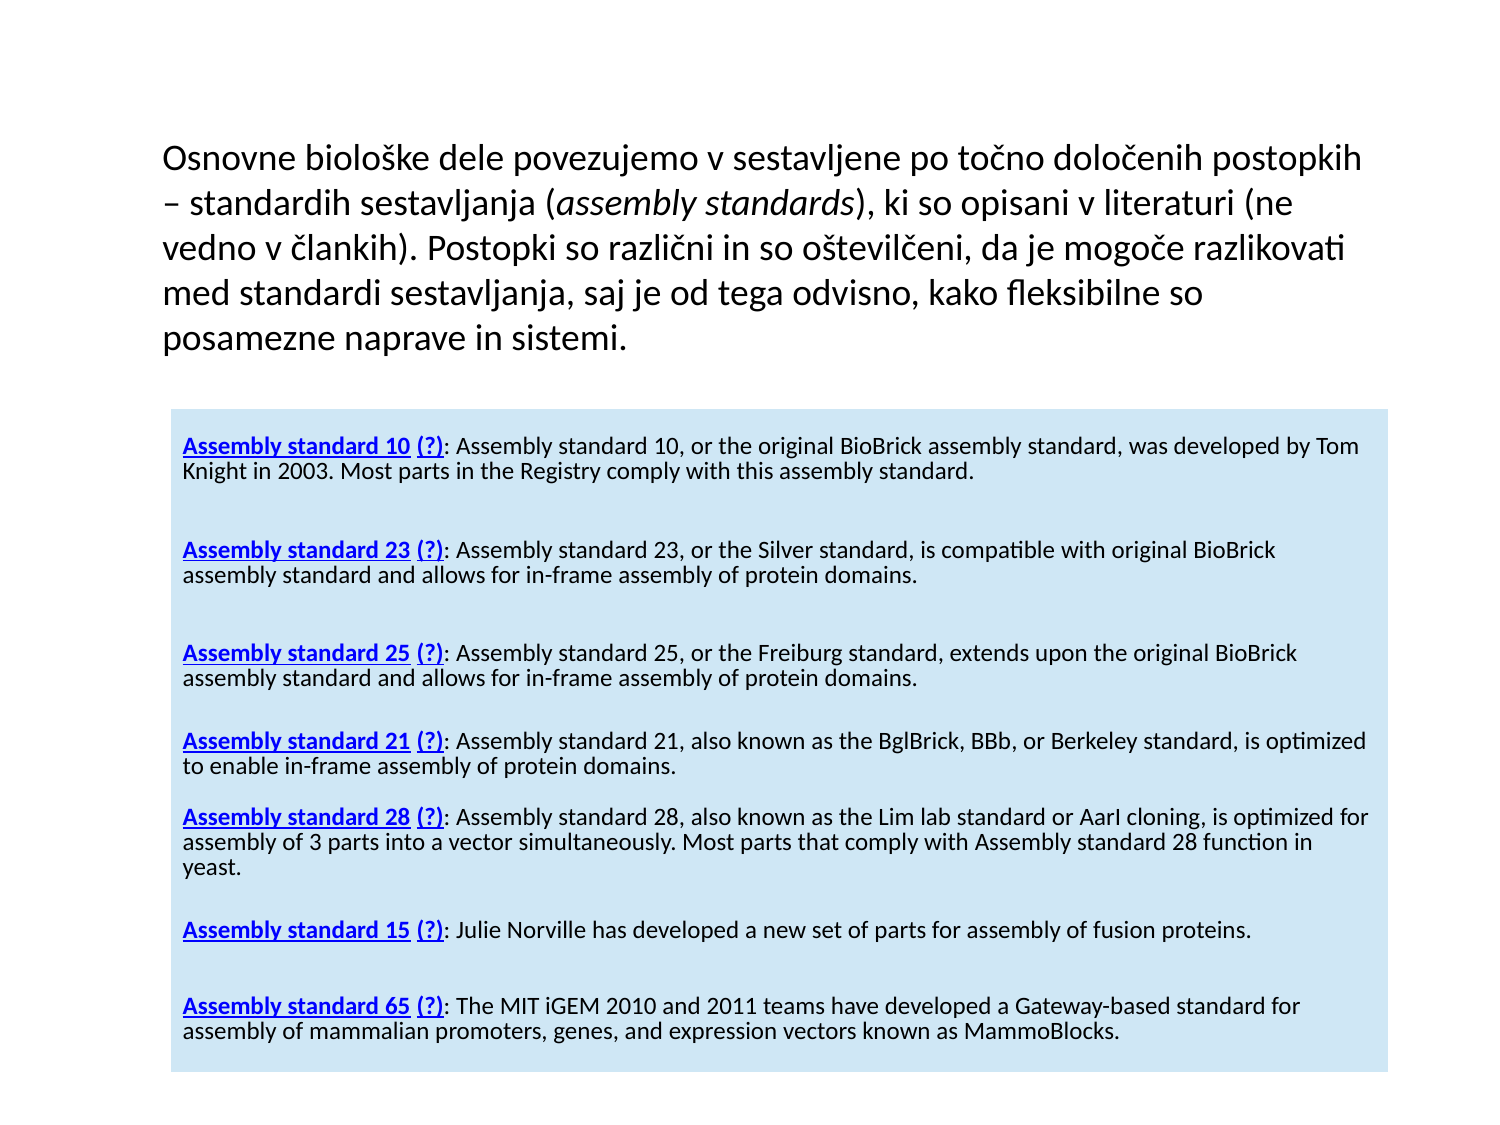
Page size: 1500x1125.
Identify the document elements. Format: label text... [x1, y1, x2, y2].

table_cell Assembly standard 28 (?): Assembly standard 28, also known as the Lim lab standard or AarI cloning, is optimized for assembly of 3 parts into a vector simultaneously. Most parts that comply with Assembly standard 28 function in yeast. [171, 792, 1388, 896]
table_cell Assembly standard 65 (?): The MIT iGEM 2010 and 2011 teams have developed a Gateway-based standard for assembly of mammalian promoters, genes, and expression vectors known as MammoBlocks. [171, 969, 1388, 1072]
table_cell Assembly standard 21 (?): Assembly standard 21, also known as the BglBrick, BBb, or Berkeley standard, is optimized to enable in-frame assembly of protein domains. [171, 720, 1388, 792]
text_box Osnovne biološke dele povezujemo v sestavljene po točno določenih postopkih – standardih sestavljanja (assembly standards), ki so opisani v literaturi (ne vedno v člankih). Postopki so različni in so oštevilčeni, da je mogoče razlikovati med standardi sestavljanja, saj je od tega odvisno, kako fleksibilne so posamezne naprave in sistemi. [147, 125, 1388, 366]
table_cell Assembly standard 15 (?): Julie Norville has developed a new set of parts for assembly of fusion proteins. [171, 896, 1388, 969]
table_cell Assembly standard 25 (?): Assembly standard 25, or the Freiburg standard, extends upon the original BioBrick assembly standard and allows for in-frame assembly of protein domains. [171, 616, 1388, 720]
table_cell Assembly standard 23 (?): Assembly standard 23, or the Silver standard, is compatible with original BioBrick assembly standard and allows for in-frame assembly of protein domains. [171, 513, 1388, 616]
table_header Assembly standard 10 (?): Assembly standard 10, or the original BioBrick assembly standard, was developed by Tom Knight in 2003. Most parts in the Registry comply with this assembly standard. [171, 409, 1388, 513]
